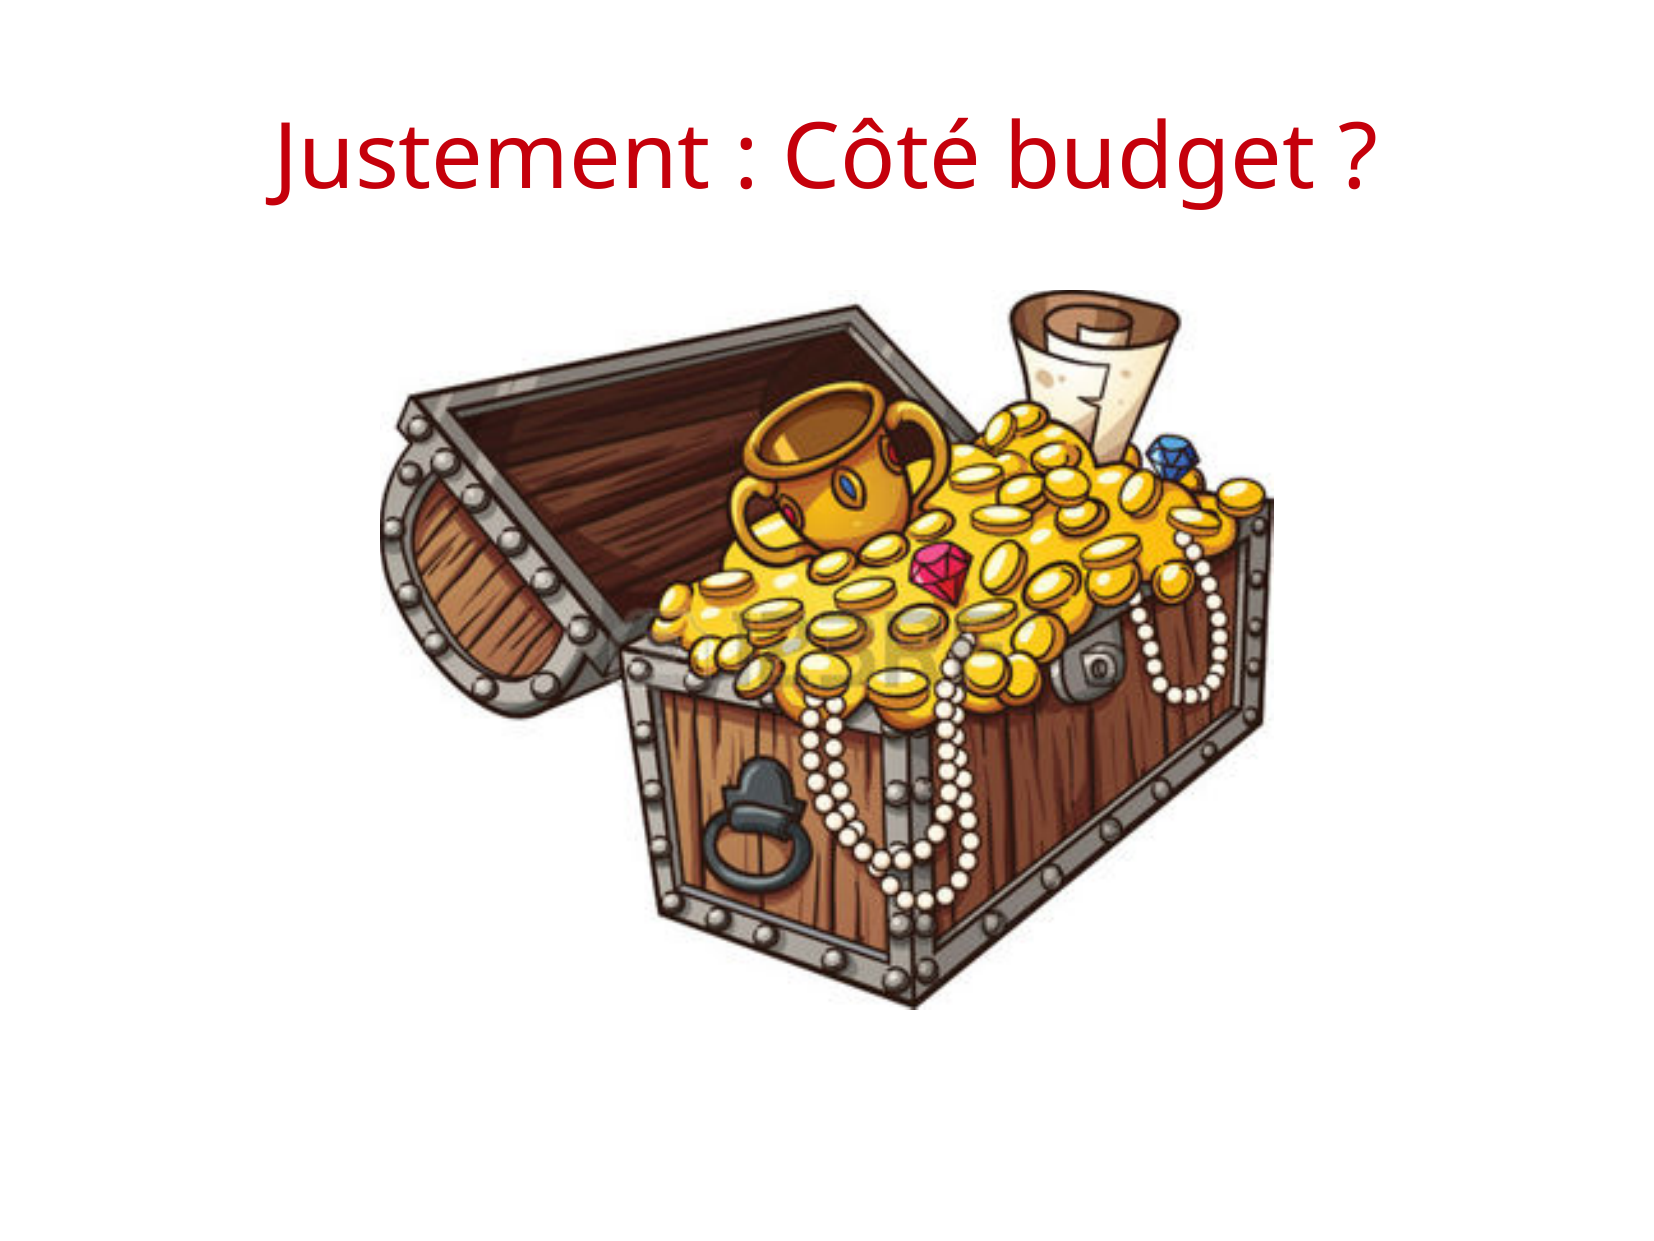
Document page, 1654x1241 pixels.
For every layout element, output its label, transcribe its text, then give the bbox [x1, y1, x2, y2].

title Justement : Côté budget ? [82, 49, 1571, 257]
picture [380, 290, 1274, 1010]
